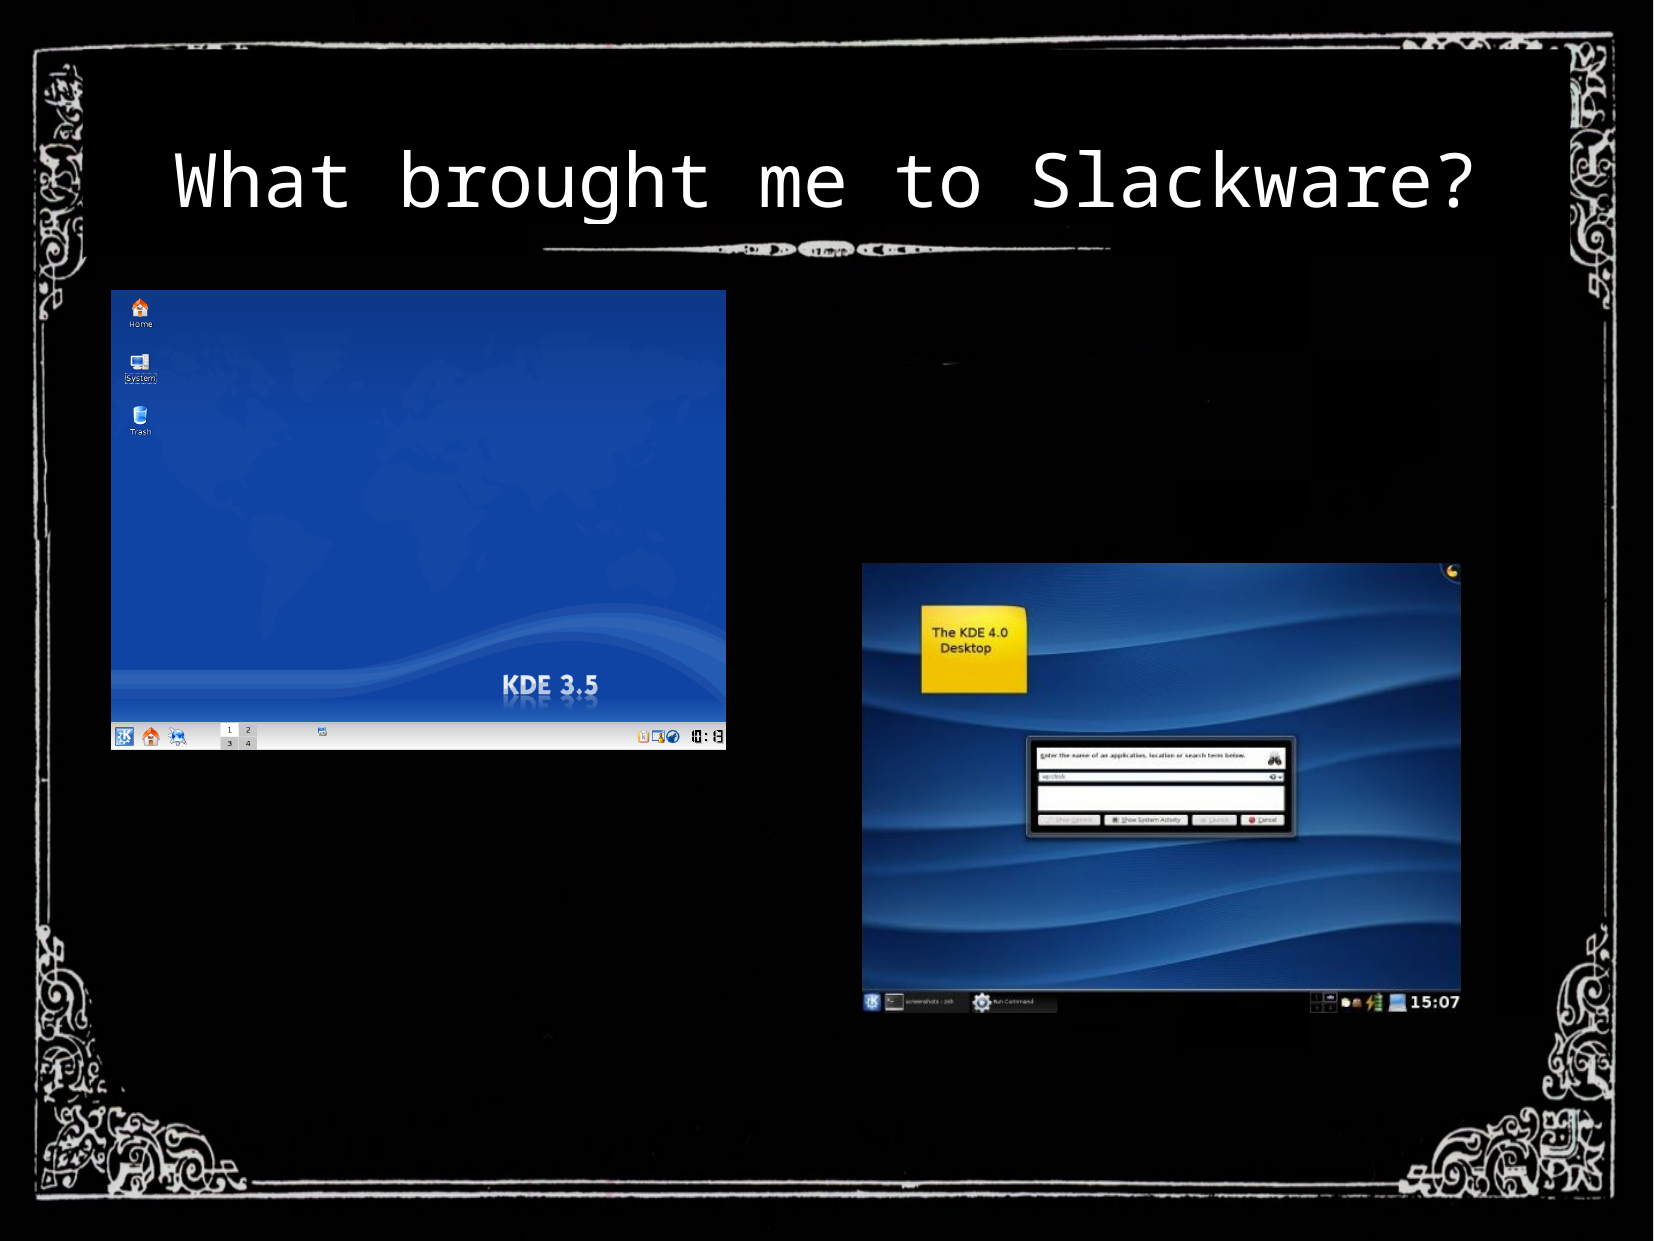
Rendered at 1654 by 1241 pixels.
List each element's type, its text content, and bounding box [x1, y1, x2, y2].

picture [0, 0, 1654, 1241]
title What brought me to Slackware? [82, 49, 1571, 257]
